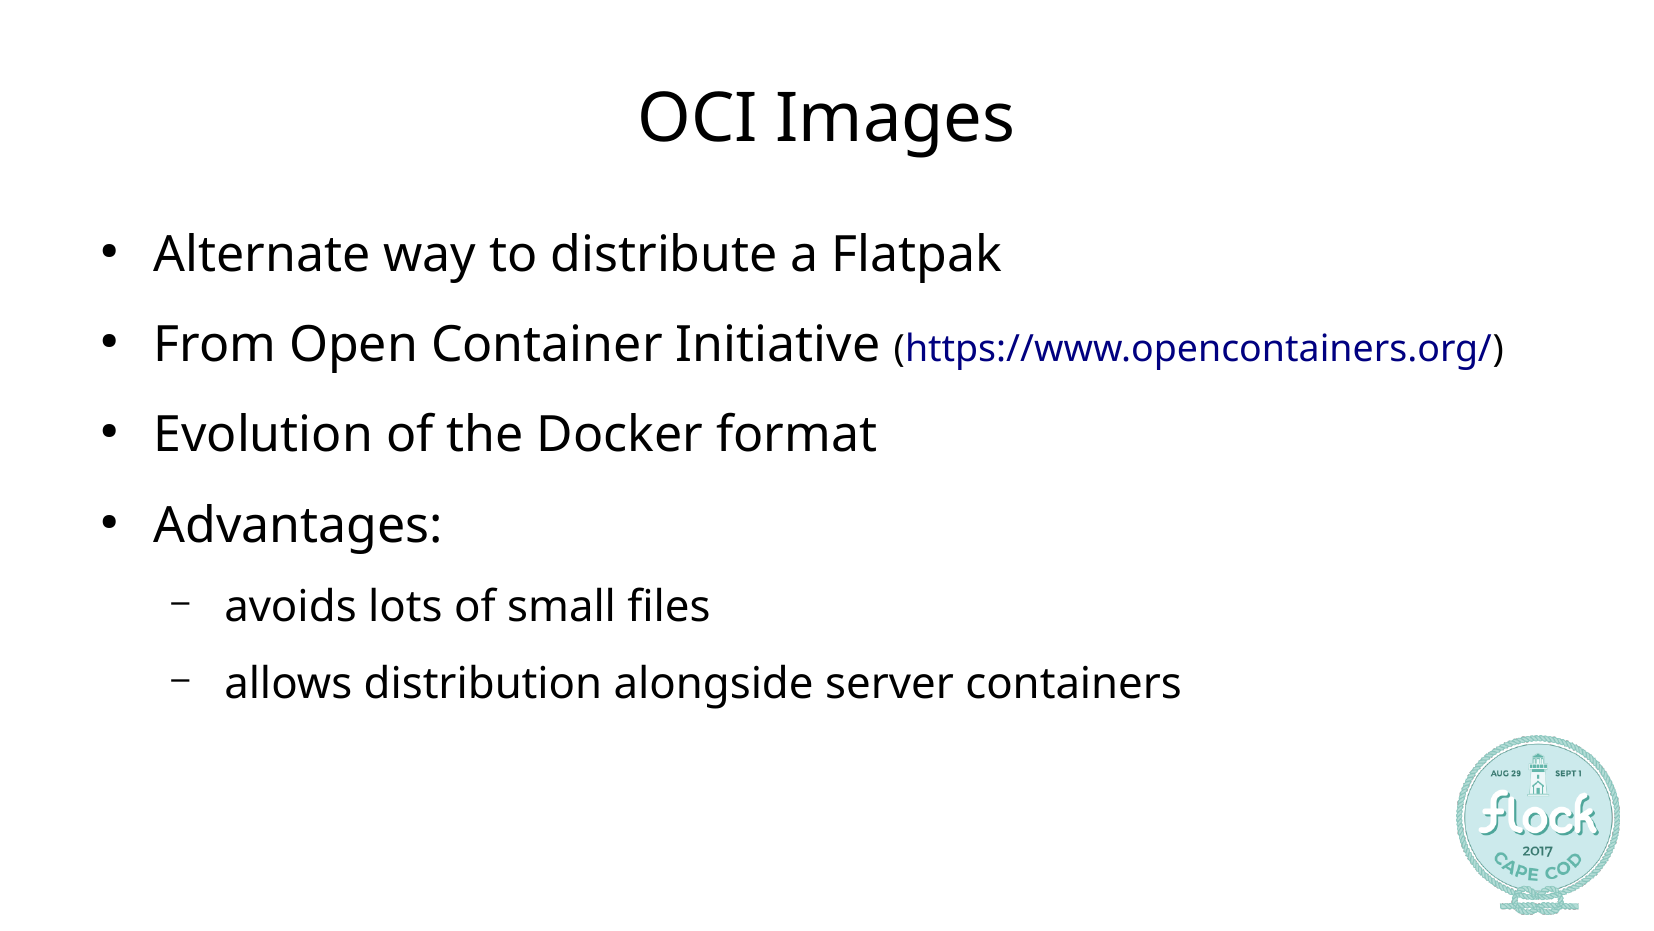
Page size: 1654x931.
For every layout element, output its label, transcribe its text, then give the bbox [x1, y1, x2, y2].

title OCI Images [82, 37, 1571, 193]
picture [1456, 735, 1620, 915]
list Alternate way to distribute a Flatpak From Open Container Initiative (https://www.opencontainers.org/) Evolution of the Docker format Advantages: avoids lots of small files allows distribution alongside server containers [82, 217, 1571, 758]
